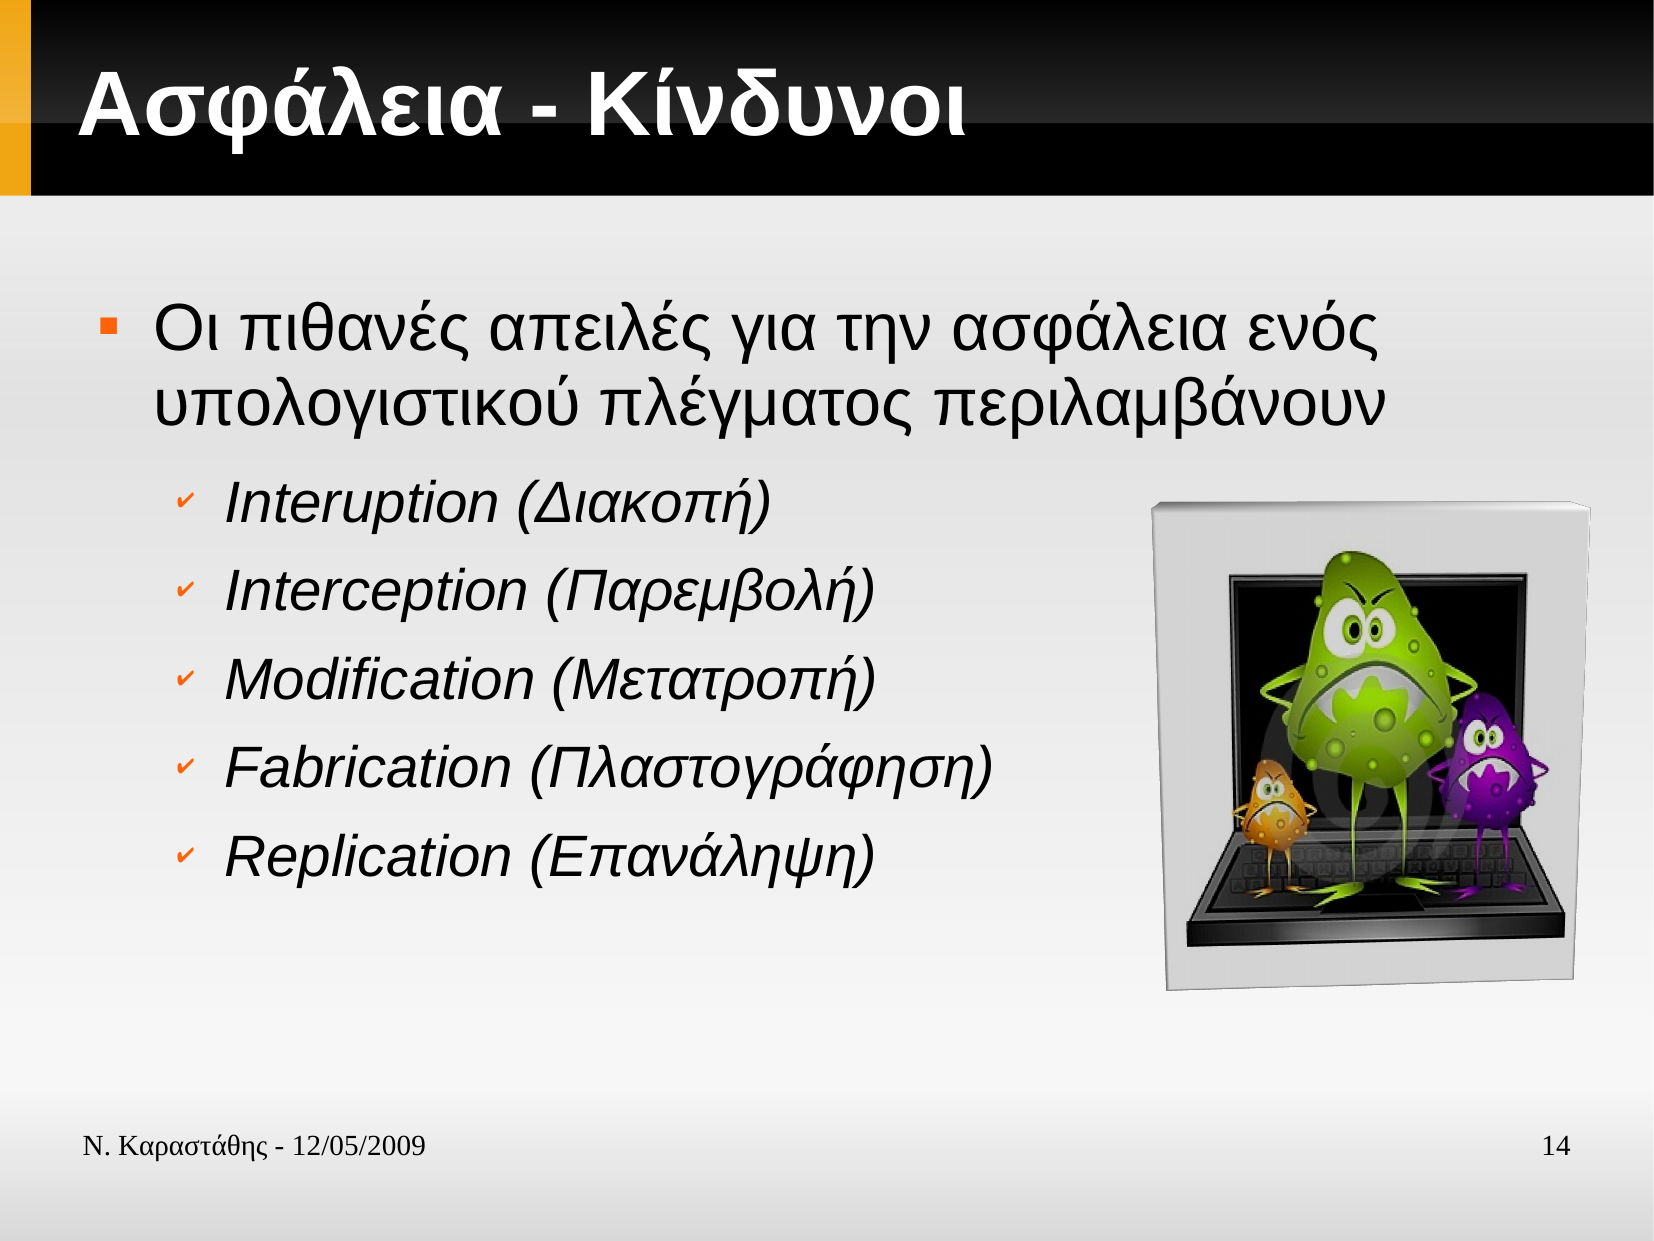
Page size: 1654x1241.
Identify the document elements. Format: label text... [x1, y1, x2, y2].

list Οι πιθανές απειλές για την ασφάλεια ενός υπολογιστικού πλέγματος περιλαμβάνουν Interuption (Διακοπή) Interception (Παρεμβολή) Modification (Μετατροπή) Fabrication (Πλαστογράφηση) Replication (Επανάληψη) [82, 290, 1571, 945]
title Ασφάλεια - Κίνδυνοι [76, 7, 1565, 200]
picture [0, 0, 1654, 1241]
